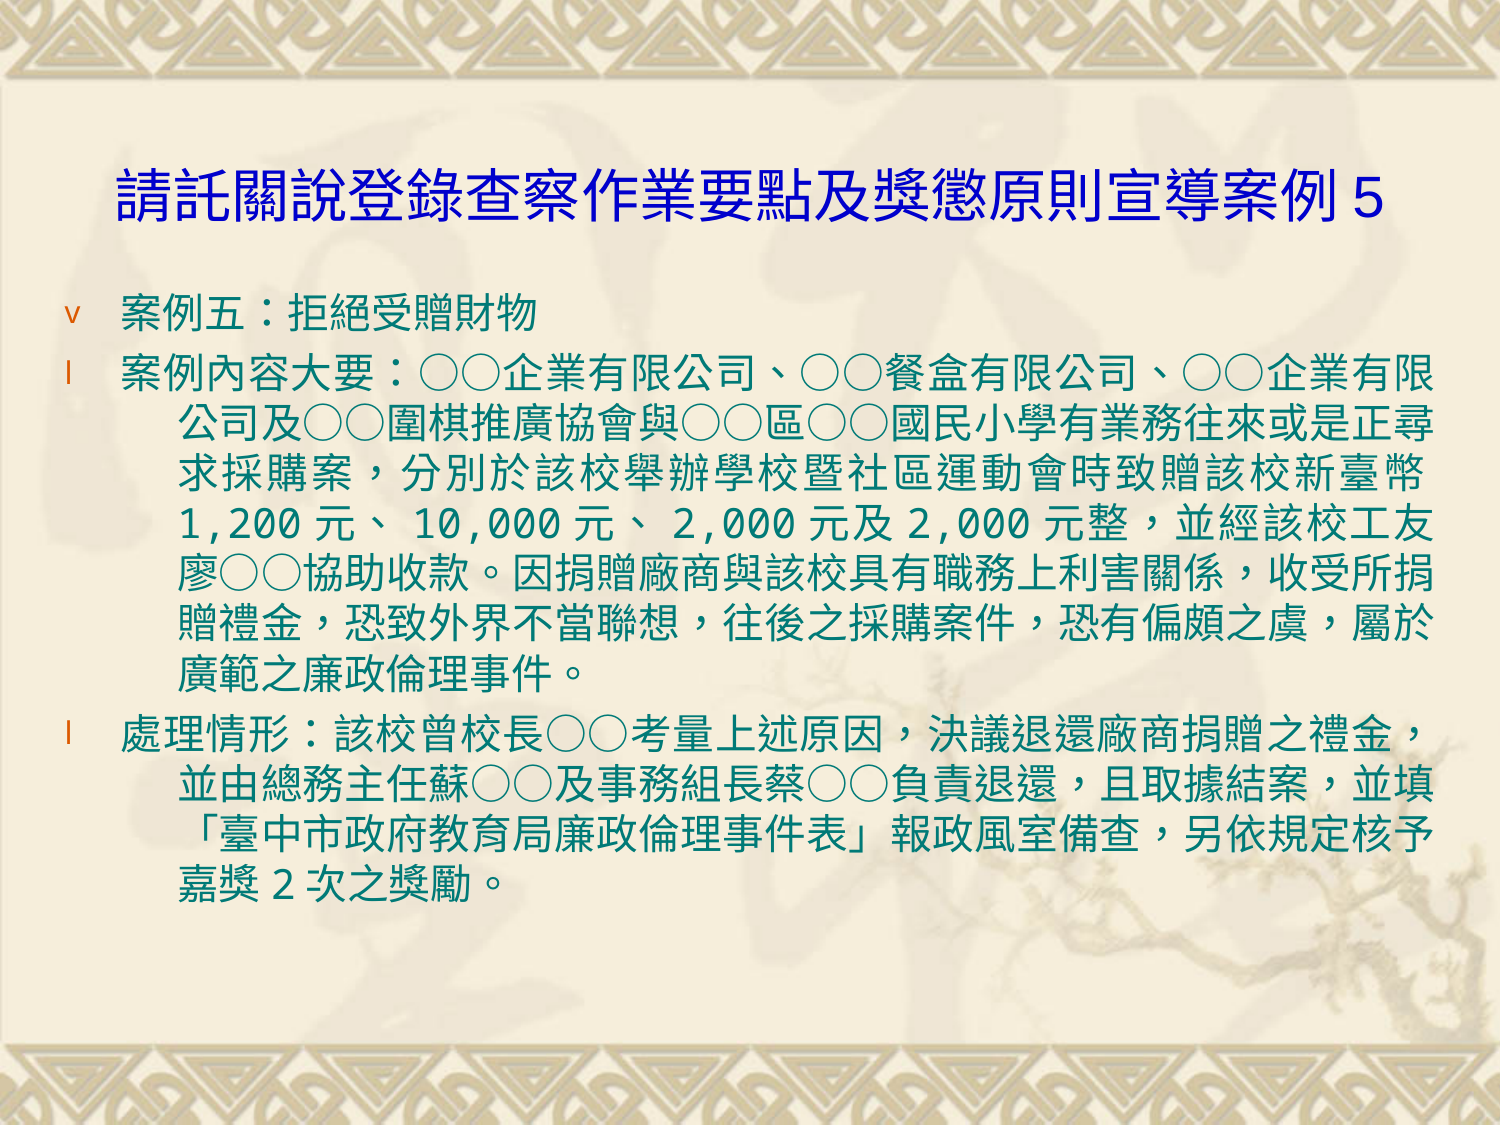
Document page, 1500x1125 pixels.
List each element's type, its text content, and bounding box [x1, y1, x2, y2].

title 請託關說登錄查察作業要點及獎懲原則宣導案例5 [49, 99, 1451, 278]
list 案例五：拒絕受贈財物 案例內容大要：○○企業有限公司、○○餐盒有限公司、○○企業有限公司及○○圍棋推廣協會與○○區○○國民小學有業務往來或是正尋求採購案，分別於該校舉辦學校暨社區運動會時致贈該校新臺幣1,200元、10,000元、2,000元及2,000元整，並經該校工友廖○○協助收款。因捐贈廠商與該校具有職務上利害關係，收受所捐贈禮金，恐致外界不當聯想，往後之採購案件，恐有偏頗之虞，屬於廣範之廉政倫理事件。 處理情形：該校曾校長○○考量上述原因，決議退還廠商捐贈之禮金，並由總務主任蘇○○及事務組長蔡○○負責退還，且取據結案，並填「臺中市政府教育局廉政倫理事件表」報政風室備查，另依規定核予嘉獎2次之獎勵。 [49, 278, 1451, 1001]
